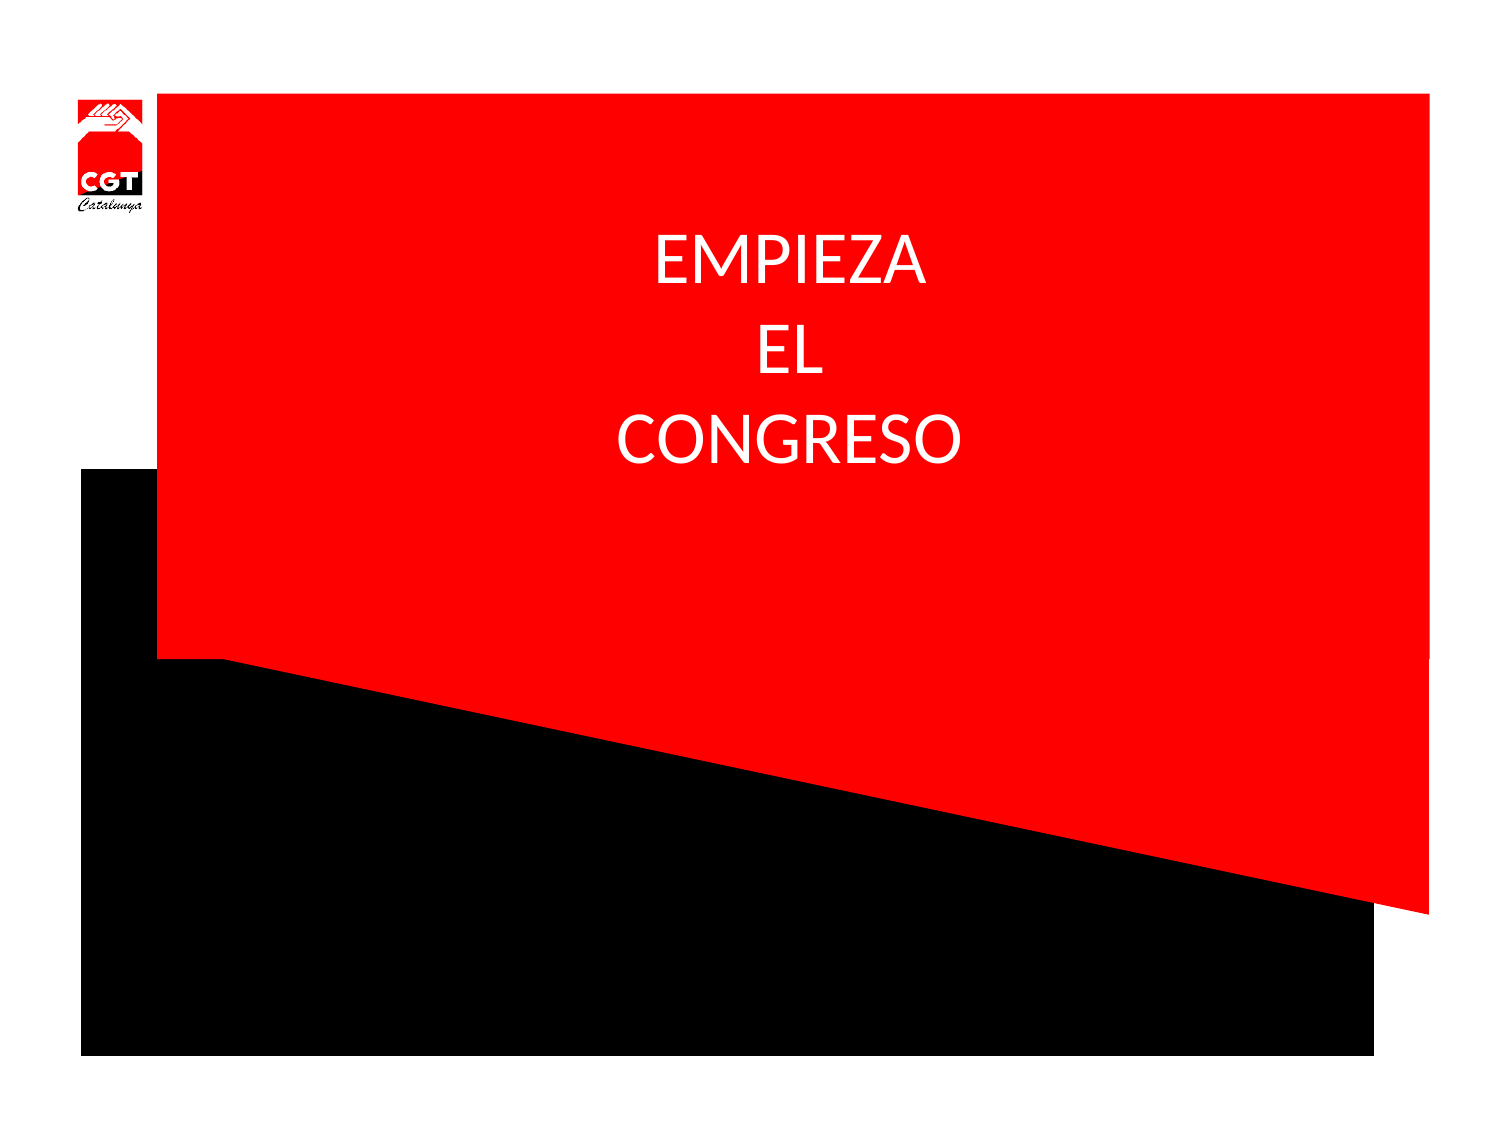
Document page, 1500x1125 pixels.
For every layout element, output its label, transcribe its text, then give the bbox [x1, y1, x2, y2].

title EMPIEZA EL CONGRESO [152, 222, 1428, 464]
text_box [81, 93, 1430, 1055]
chart [70, 93, 153, 220]
